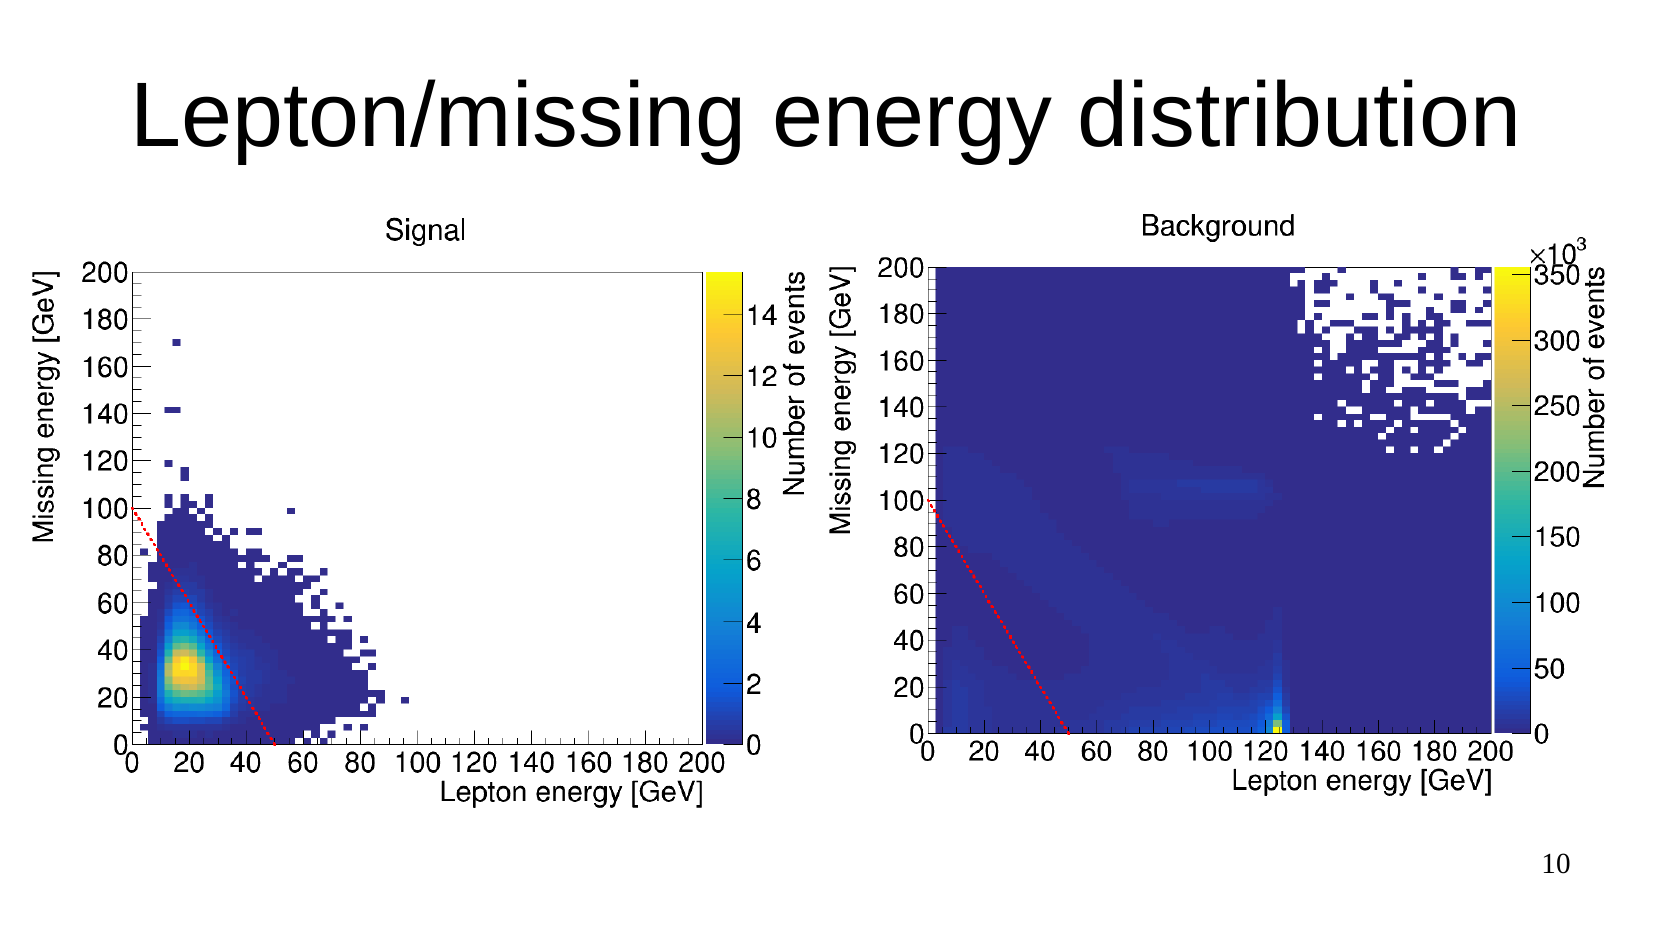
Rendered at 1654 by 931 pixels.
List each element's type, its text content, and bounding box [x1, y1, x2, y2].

title Lepton/missing energy distribution [82, 37, 1571, 193]
picture [826, 206, 1608, 812]
picture [29, 210, 821, 824]
